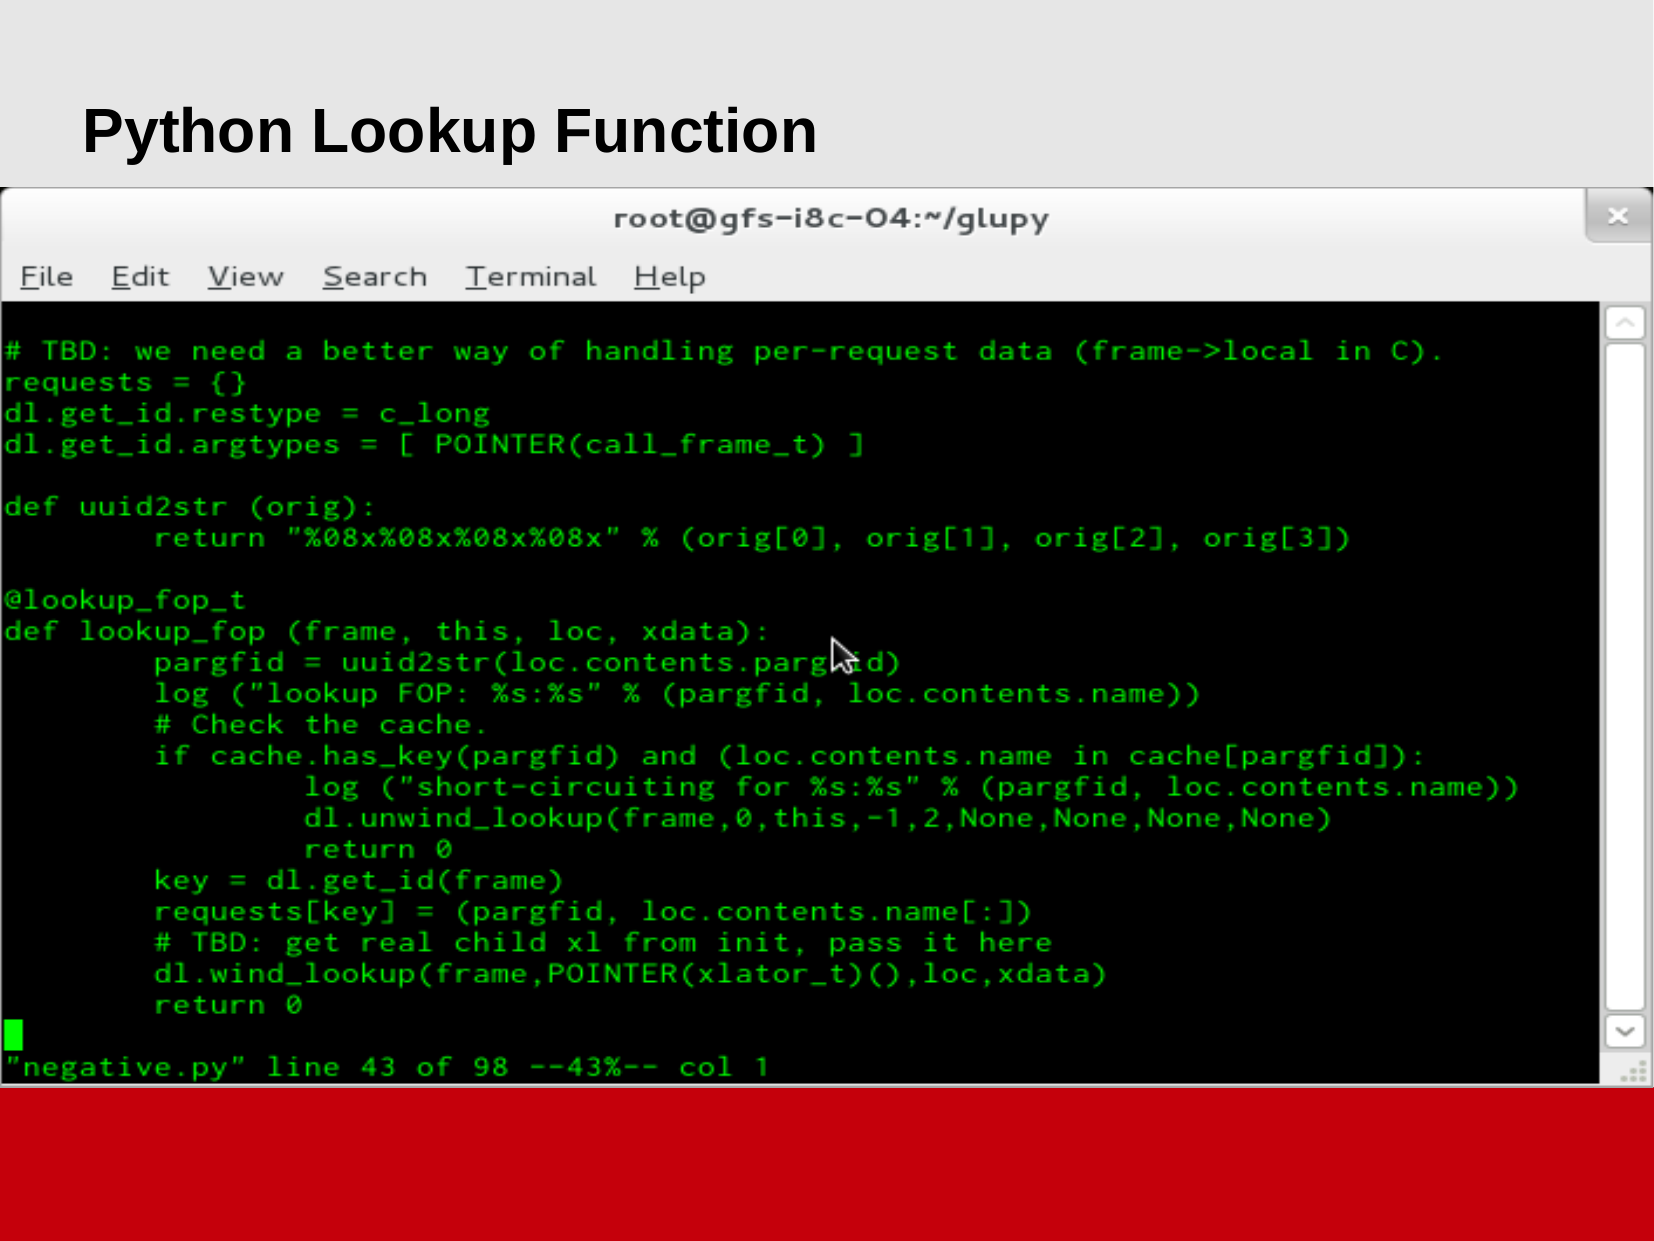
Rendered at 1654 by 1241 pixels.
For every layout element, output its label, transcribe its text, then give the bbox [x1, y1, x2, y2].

picture [0, 187, 1654, 1088]
title Python Lookup Function [82, 37, 1571, 187]
